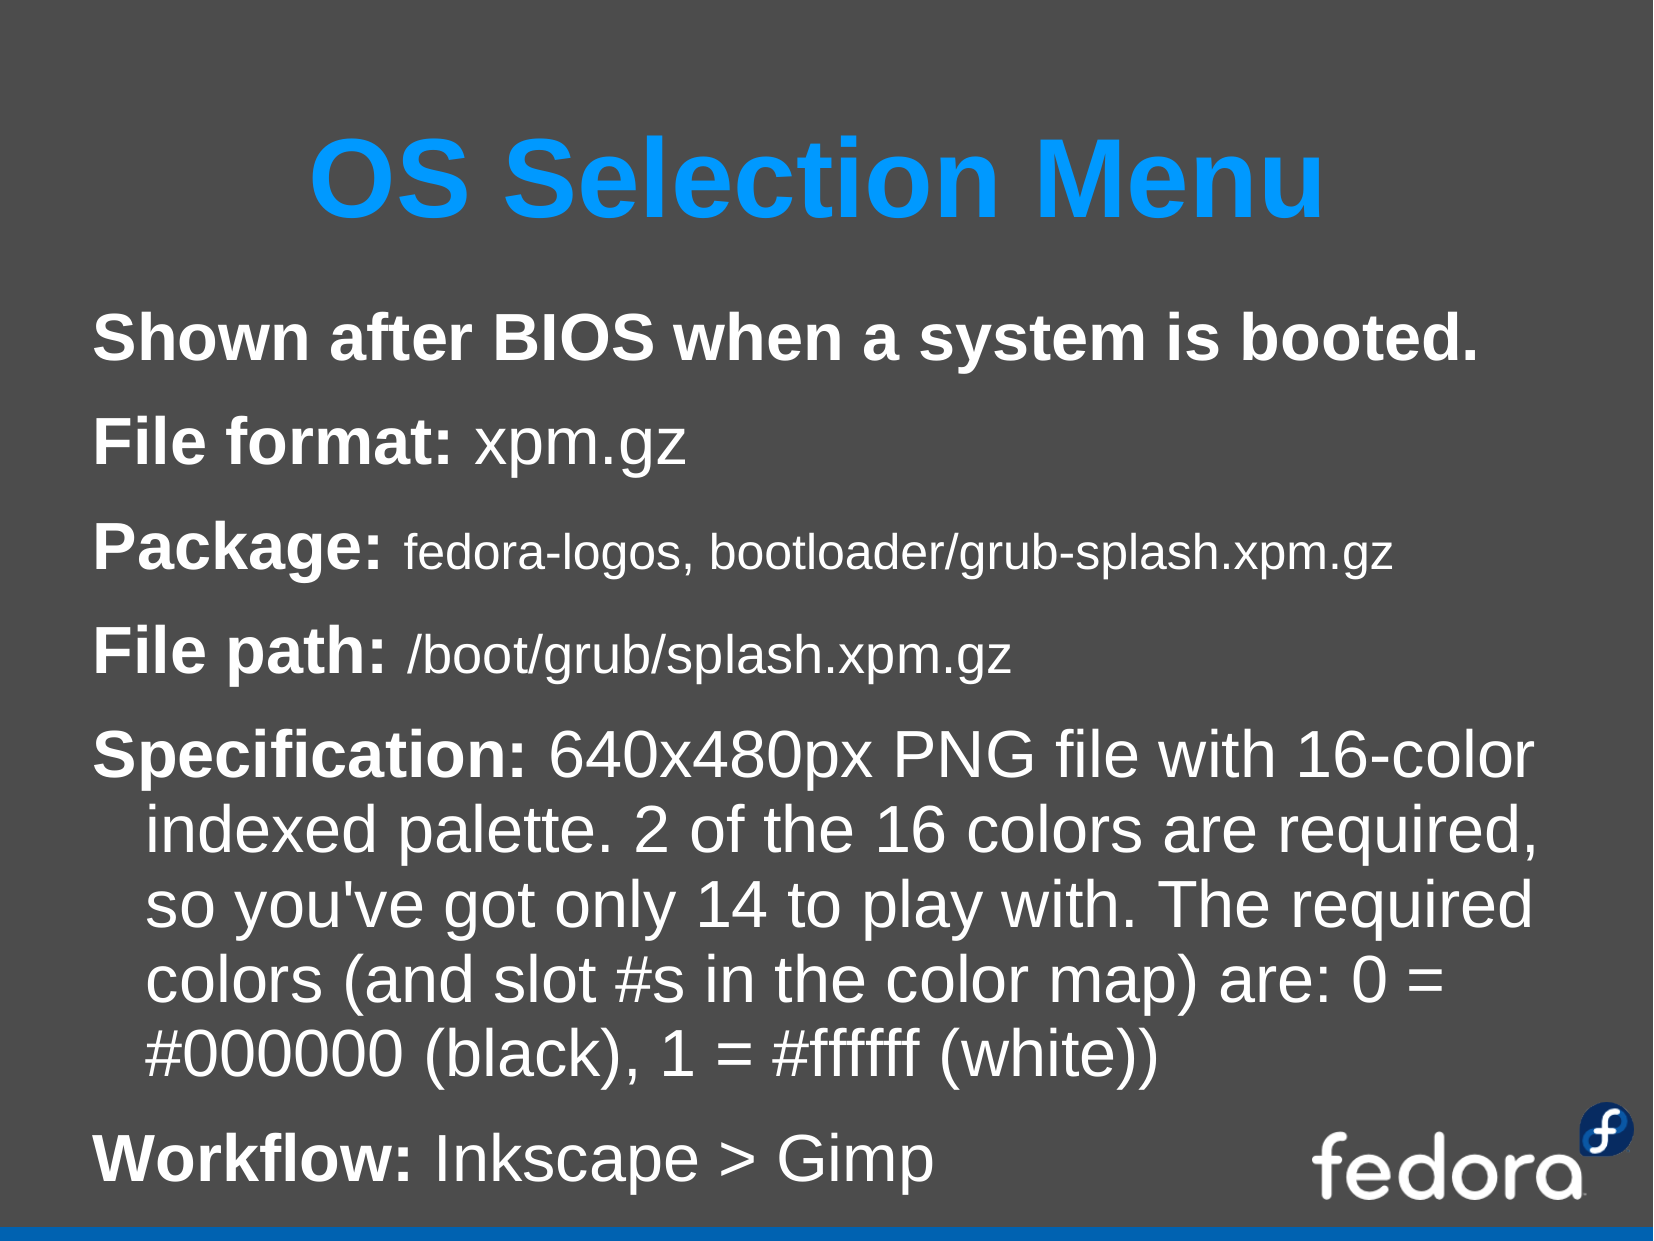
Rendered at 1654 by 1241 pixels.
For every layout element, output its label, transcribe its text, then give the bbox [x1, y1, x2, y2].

title OS Selection Menu [112, 75, 1524, 283]
picture [1312, 1102, 1634, 1200]
list Shown after BIOS when a system is booted. File format: xpm.gz Package: fedora-logos, bootloader/grub-splash.xpm.gz File path: /boot/grub/splash.xpm.gz Specification: 640x480px PNG file with 16-color indexed palette. 2 of the 16 colors are required, so you've got only 14 to play with. The required colors (and slot #s in the color map) are: 0 = #000000 (black), 1 = #ffffff (white)) Workflow: Inkscape > Gimp [74, 300, 1612, 1196]
